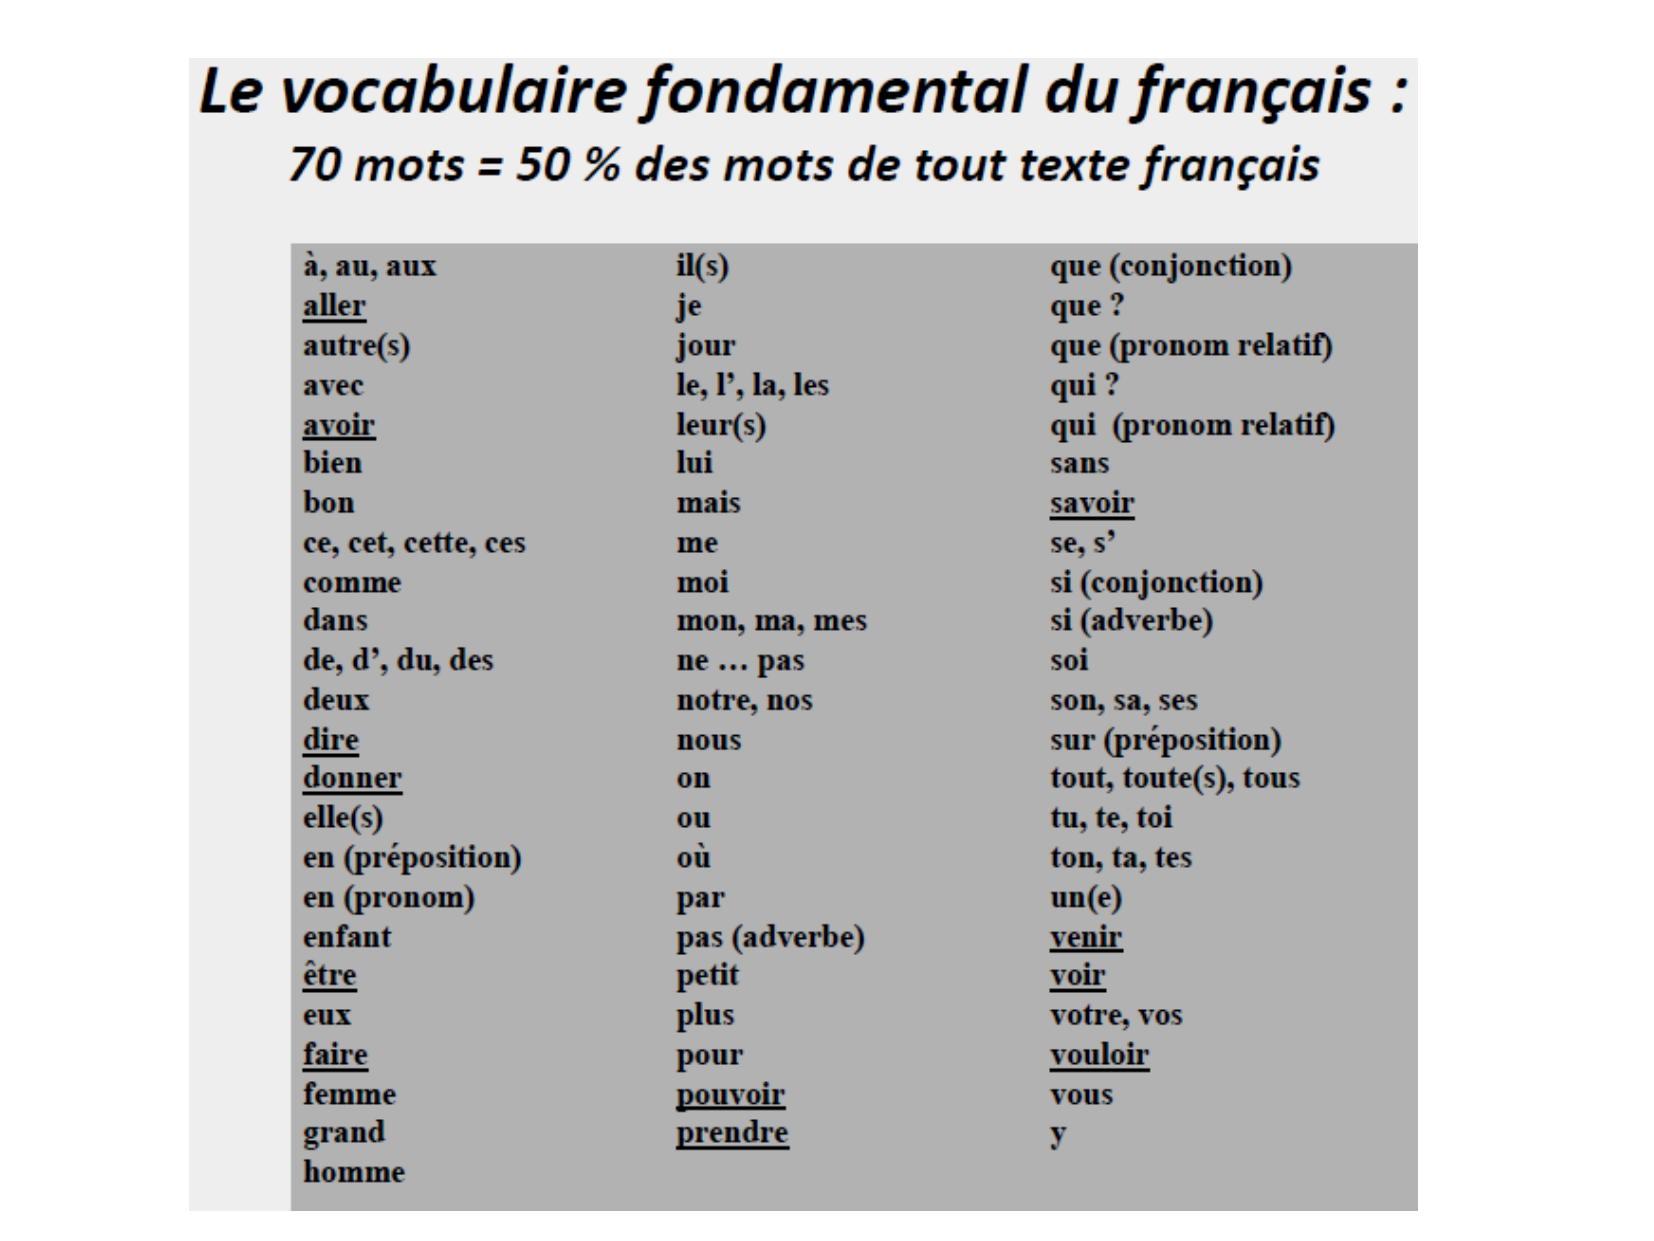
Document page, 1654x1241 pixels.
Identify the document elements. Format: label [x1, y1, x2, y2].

picture [189, 58, 1418, 1211]
